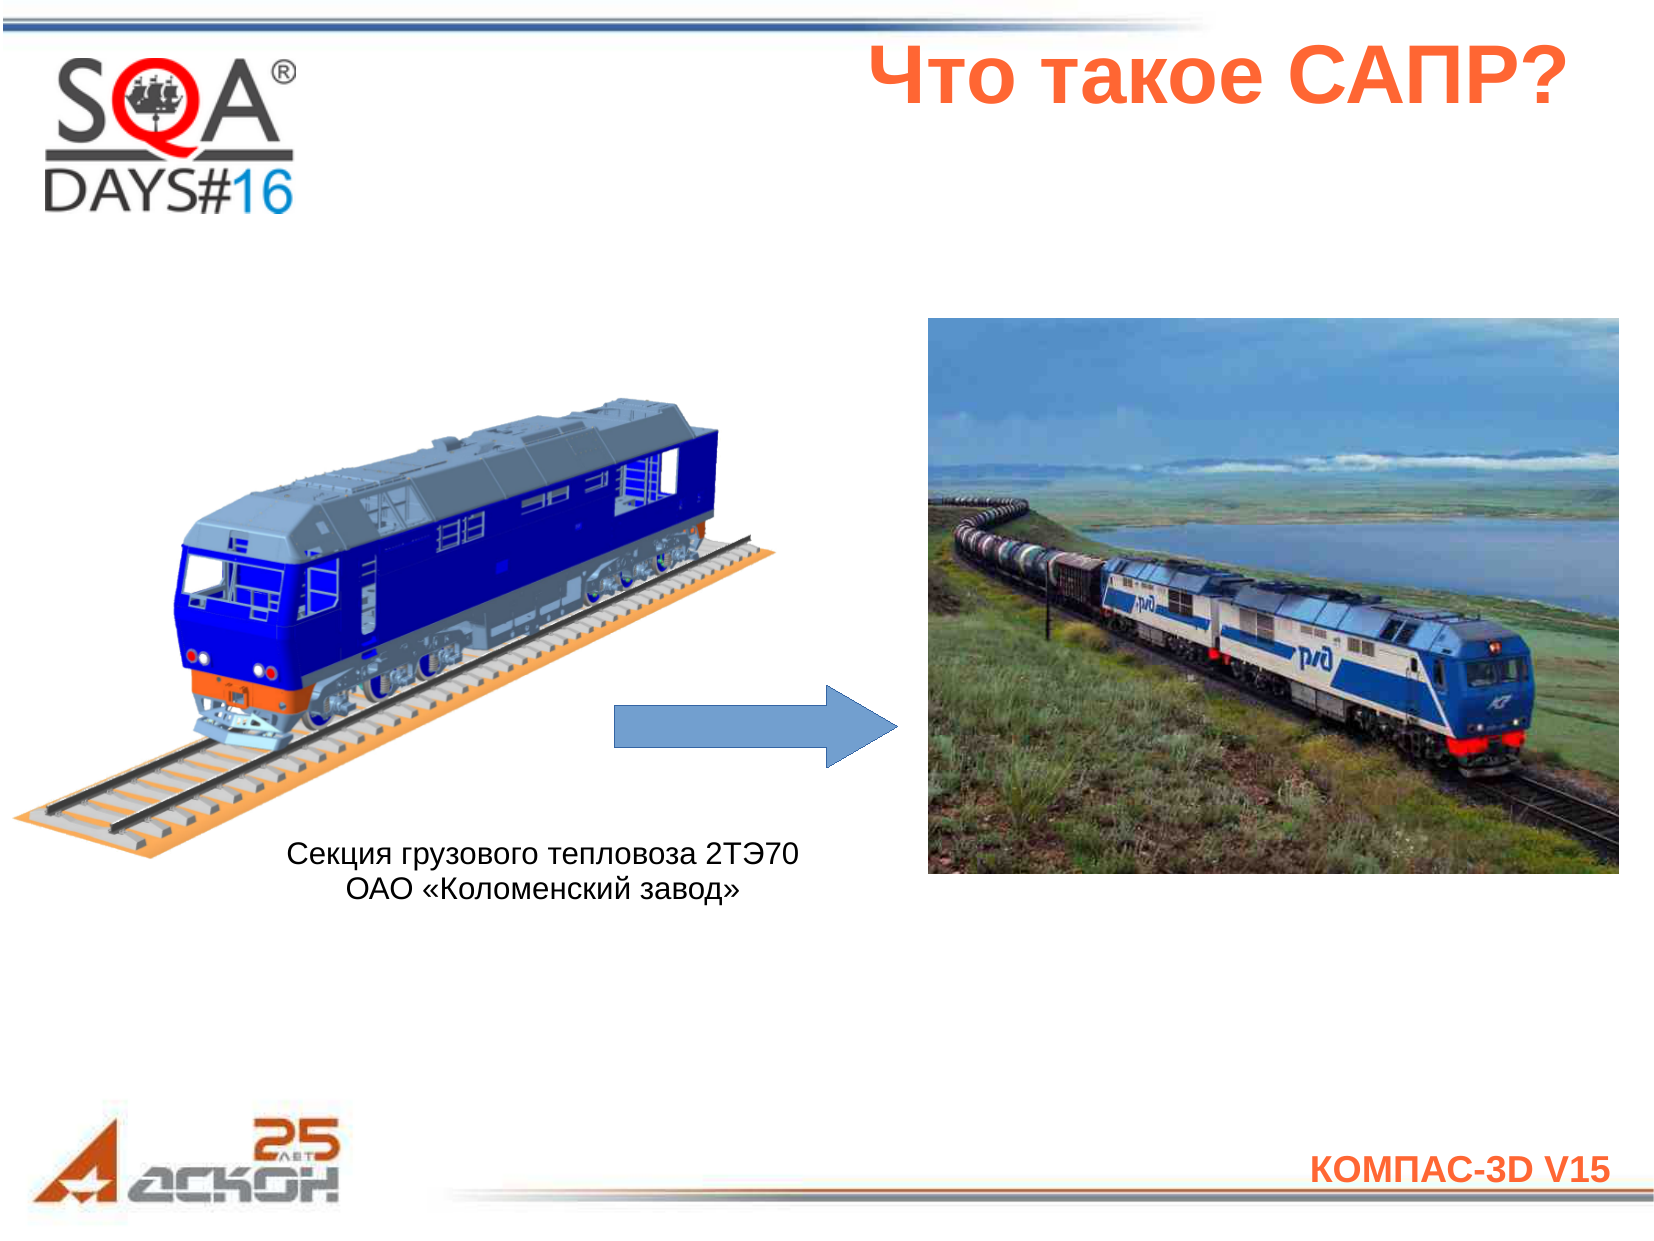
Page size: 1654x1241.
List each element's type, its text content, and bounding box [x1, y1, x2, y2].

picture [3, 0, 1654, 1241]
subtitle Секция грузового тепловоза 2ТЭ70 ОАО «Коломенский завод» [200, 809, 886, 934]
title Что такое САПР? [82, 25, 1571, 125]
text_box [614, 685, 898, 768]
